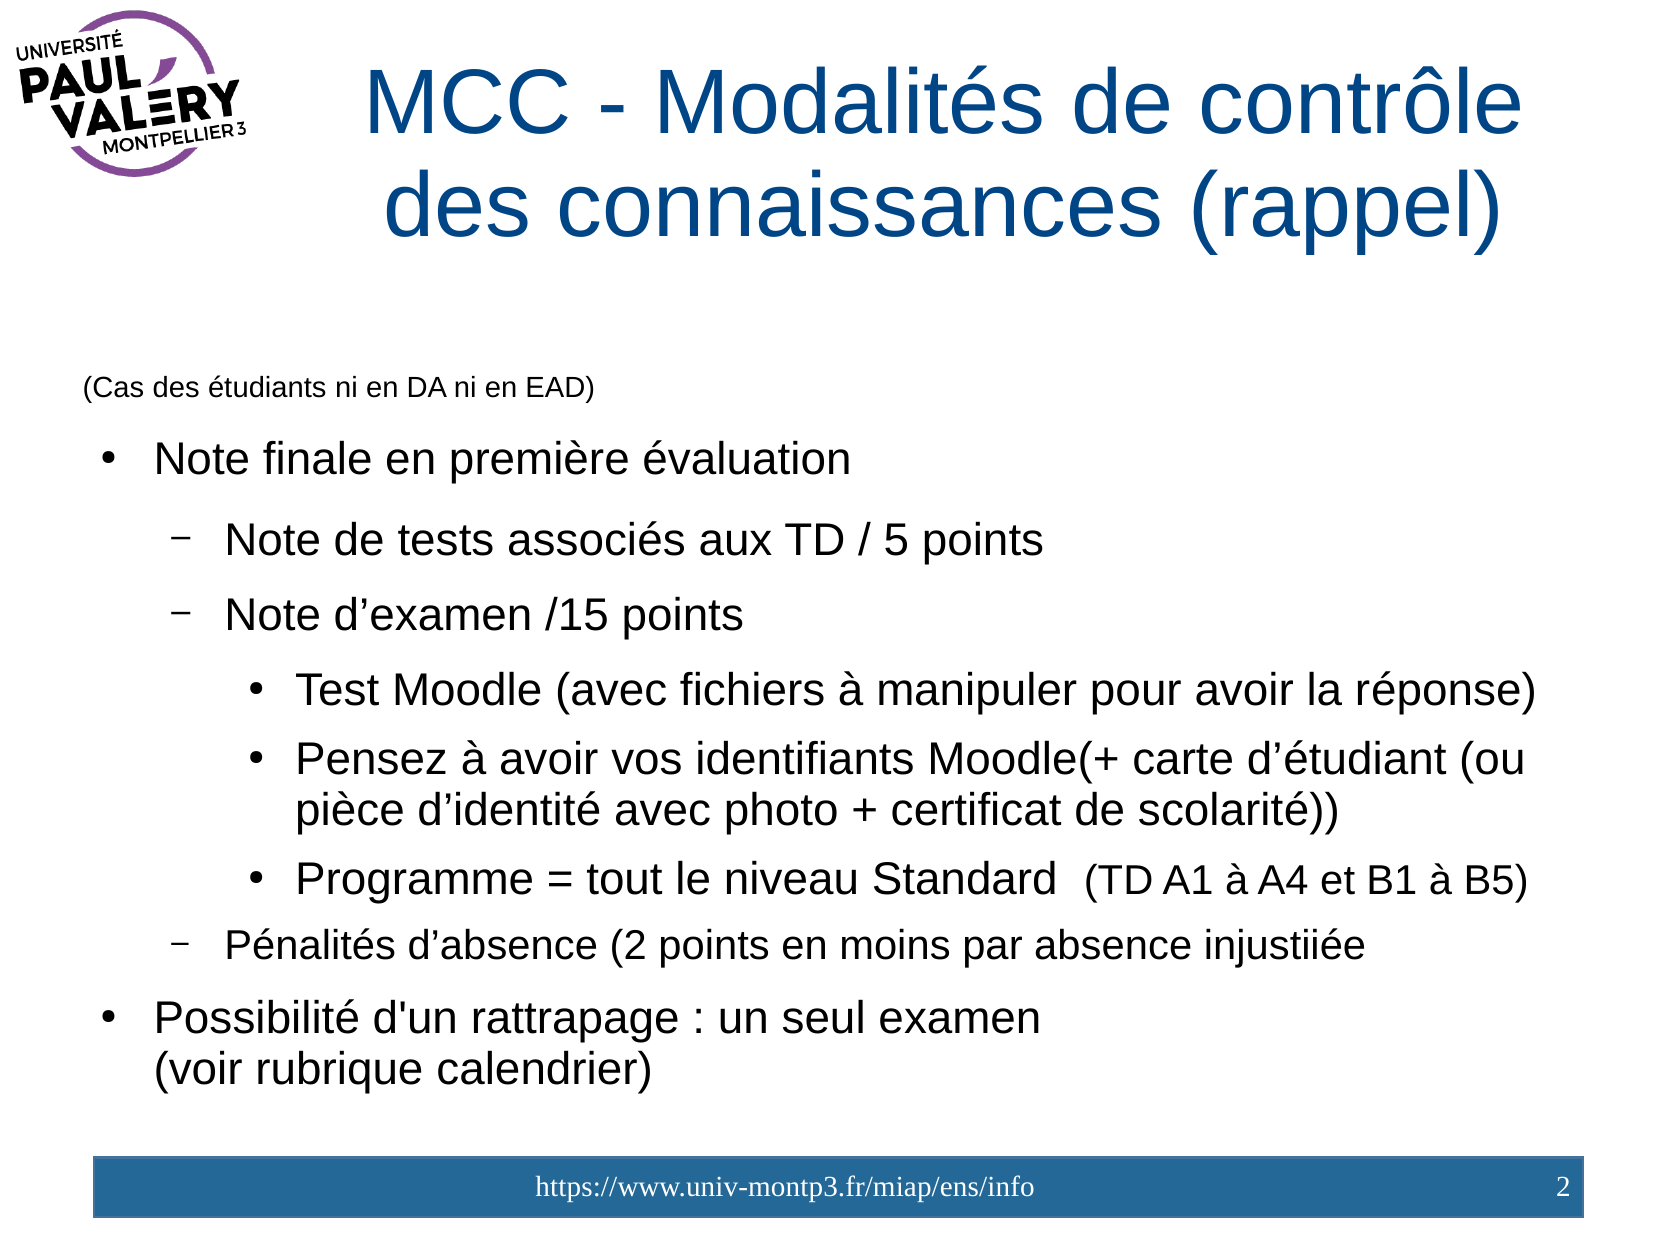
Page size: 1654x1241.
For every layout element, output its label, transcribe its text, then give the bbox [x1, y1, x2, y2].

title MCC - Modalités de contrôle des connaissances (rappel) [318, 50, 1571, 256]
picture [0, 0, 262, 188]
list (Cas des étudiants ni en DA ni en EAD) Note finale en première évaluation Note de tests associés aux TD / 5 points Note d’examen /15 points Test Moodle (avec fichiers à manipuler pour avoir la réponse) Pensez à avoir vos identifiants Moodle(+ carte d’étudiant (ou pièce d’identité avec photo + certificat de scolarité)) Programme = tout le niveau Standard (TD A1 à A4 et B1 à B5) Pénalités d’absence (2 points en moins par absence injustiiée Possibilité d'un rattrapage : un seul examen (voir rubrique calendrier) [82, 290, 1571, 1154]
